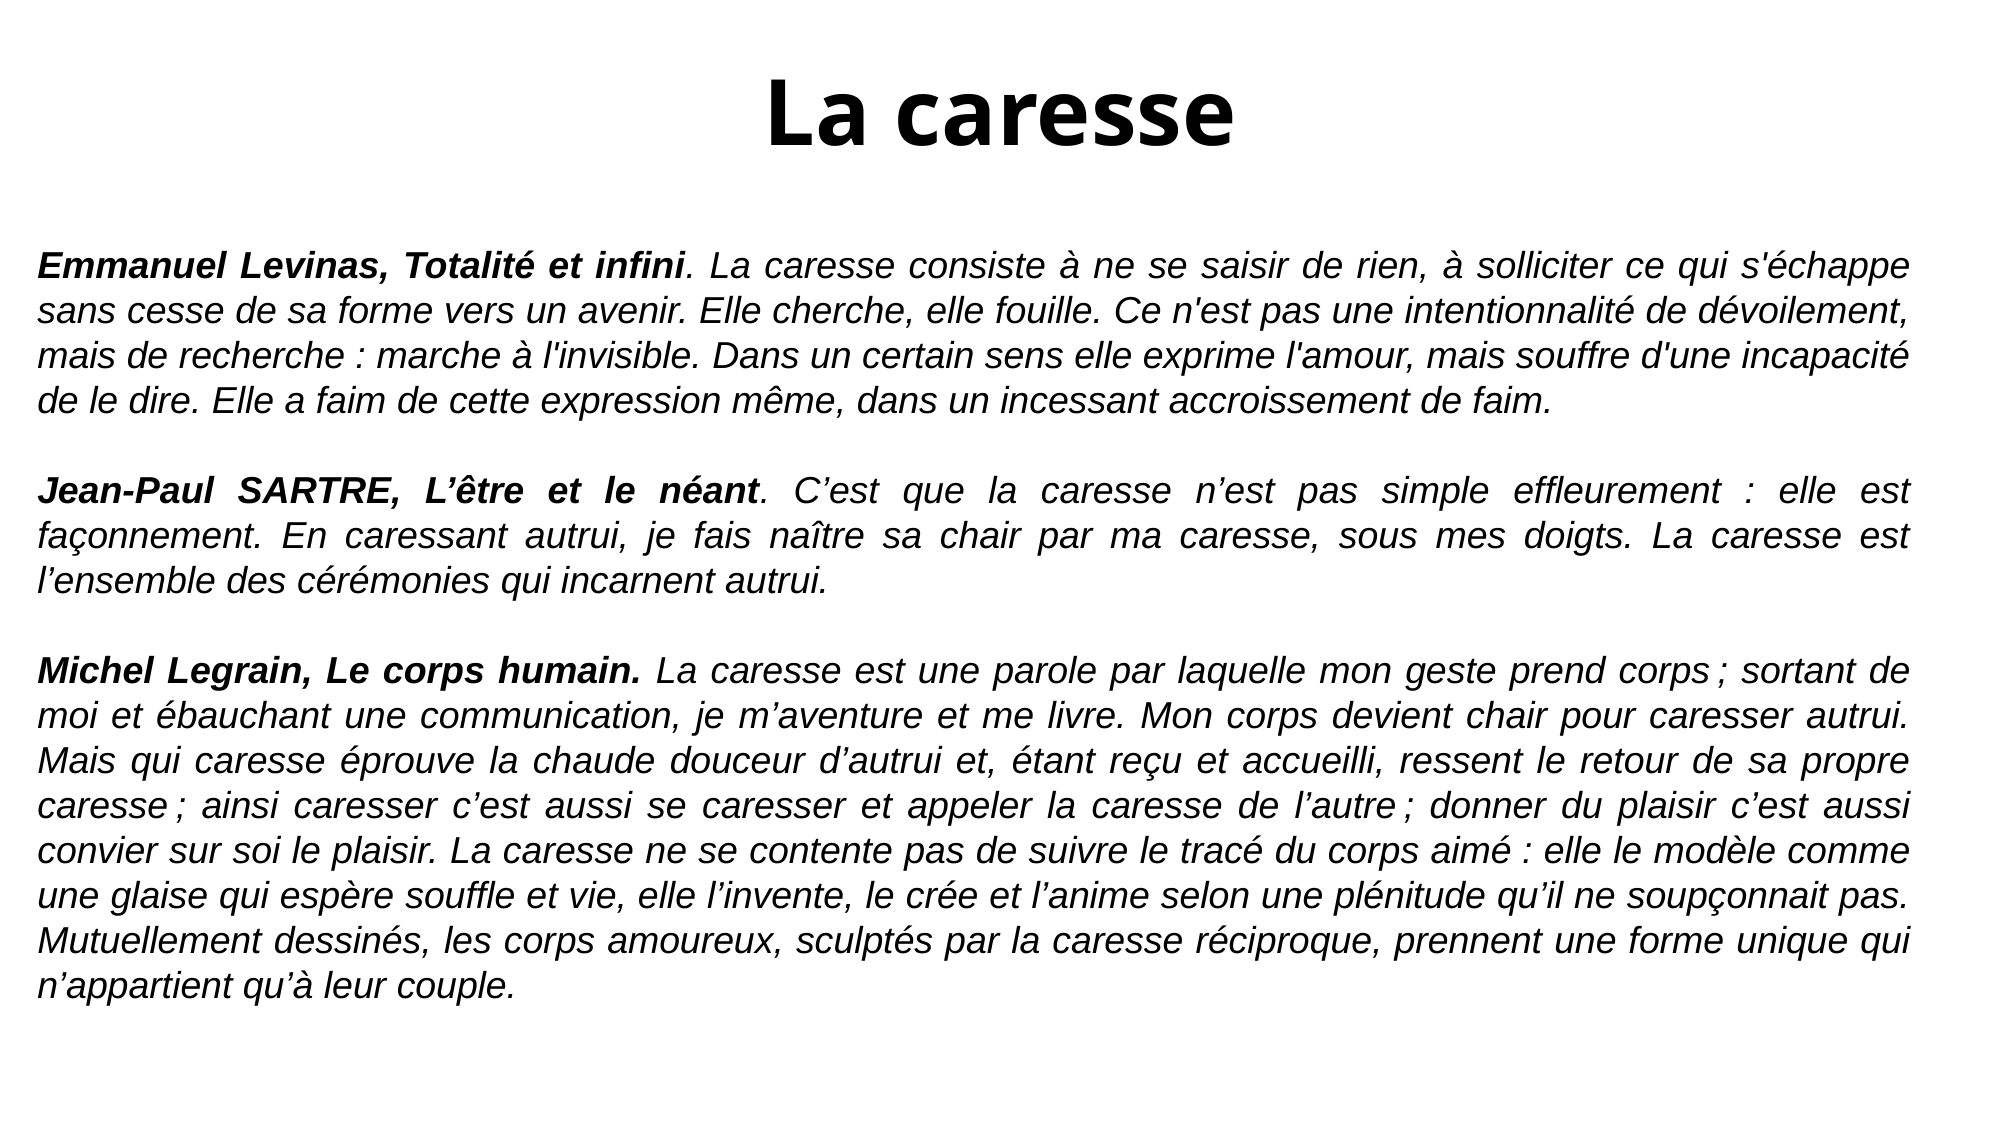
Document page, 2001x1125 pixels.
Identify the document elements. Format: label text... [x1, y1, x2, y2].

text_box La caresse [137, 58, 1863, 233]
text_box Emmanuel Levinas, Totalité et infini. La caresse consiste à ne se saisir de rien, à solliciter ce qui s'échappe sans cesse de sa forme vers un avenir. Elle cherche, elle fouille. Ce n'est pas une intentionnalité de dévoilement, mais de recherche : marche à l'invisible. Dans un certain sens elle exprime l'amour, mais souffre d'une incapacité de le dire. Elle a faim de cette expression même, dans un incessant accroissement de faim. Jean-Paul SARTRE, L’être et le néant. C’est que la caresse n’est pas simple effleurement : elle est façonnement. En caressant autrui, je fais naître sa chair par ma caresse, sous mes doigts. La caresse est l’ensemble des cérémonies qui incarnent autrui. Michel Legrain, Le corps humain. La caresse est une parole par laquelle mon geste prend corps ; sortant de moi et ébauchant une communication, je m’aventure et me livre. Mon corps devient chair pour caresser autrui. Mais qui caresse éprouve la chaude douceur d’autrui et, étant reçu et accueilli, ressent le retour de sa propre caresse ; ainsi caresser c’est aussi se caresser et appeler la caresse de l’autre ; donner du plaisir c’est aussi convier sur soi le plaisir. La caresse ne se contente pas de suivre le tracé du corps aimé : elle le modèle comme une glaise qui espère souffle et vie, elle l’invente, le crée et l’anime selon une plénitude qu’il ne soupçonnait pas. Mutuellement dessinés, les corps amoureux, sculptés par la caresse réciproque, prennent une forme unique qui n’appartient qu’à leur couple. [22, 233, 1926, 1021]
